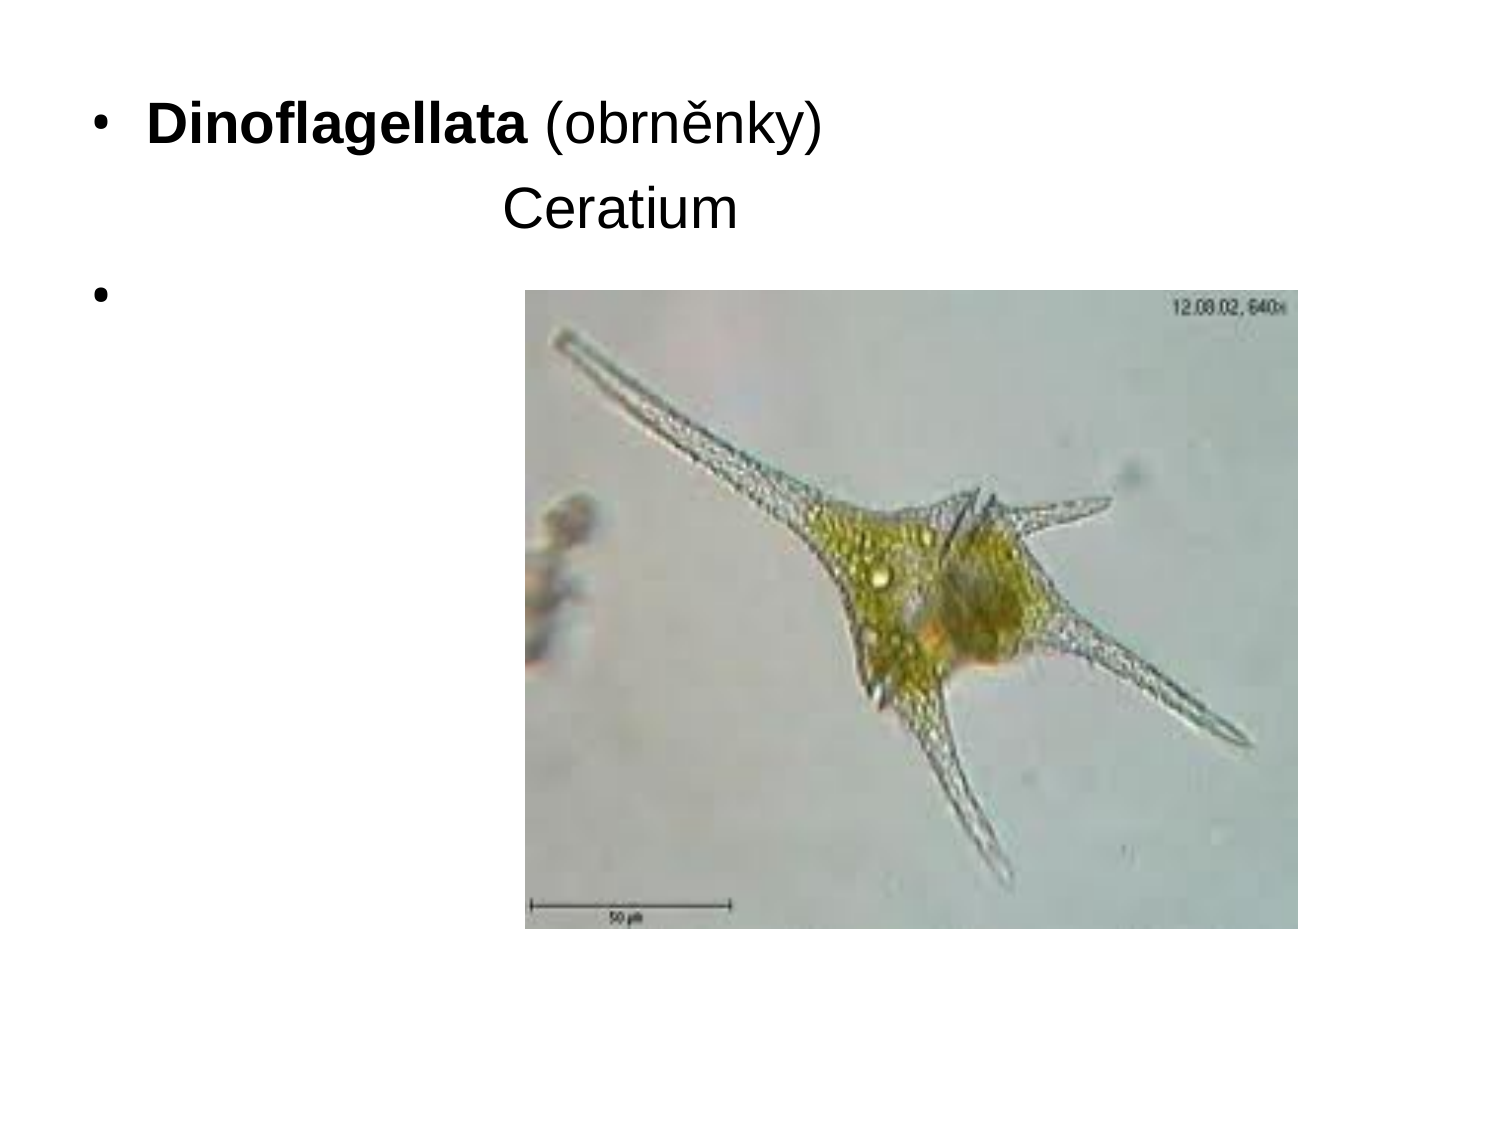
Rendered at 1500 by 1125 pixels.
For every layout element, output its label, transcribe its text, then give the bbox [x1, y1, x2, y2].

picture [525, 290, 1298, 929]
list Dinoflagellata (obrněnky) Ceratium [75, 78, 1176, 1005]
